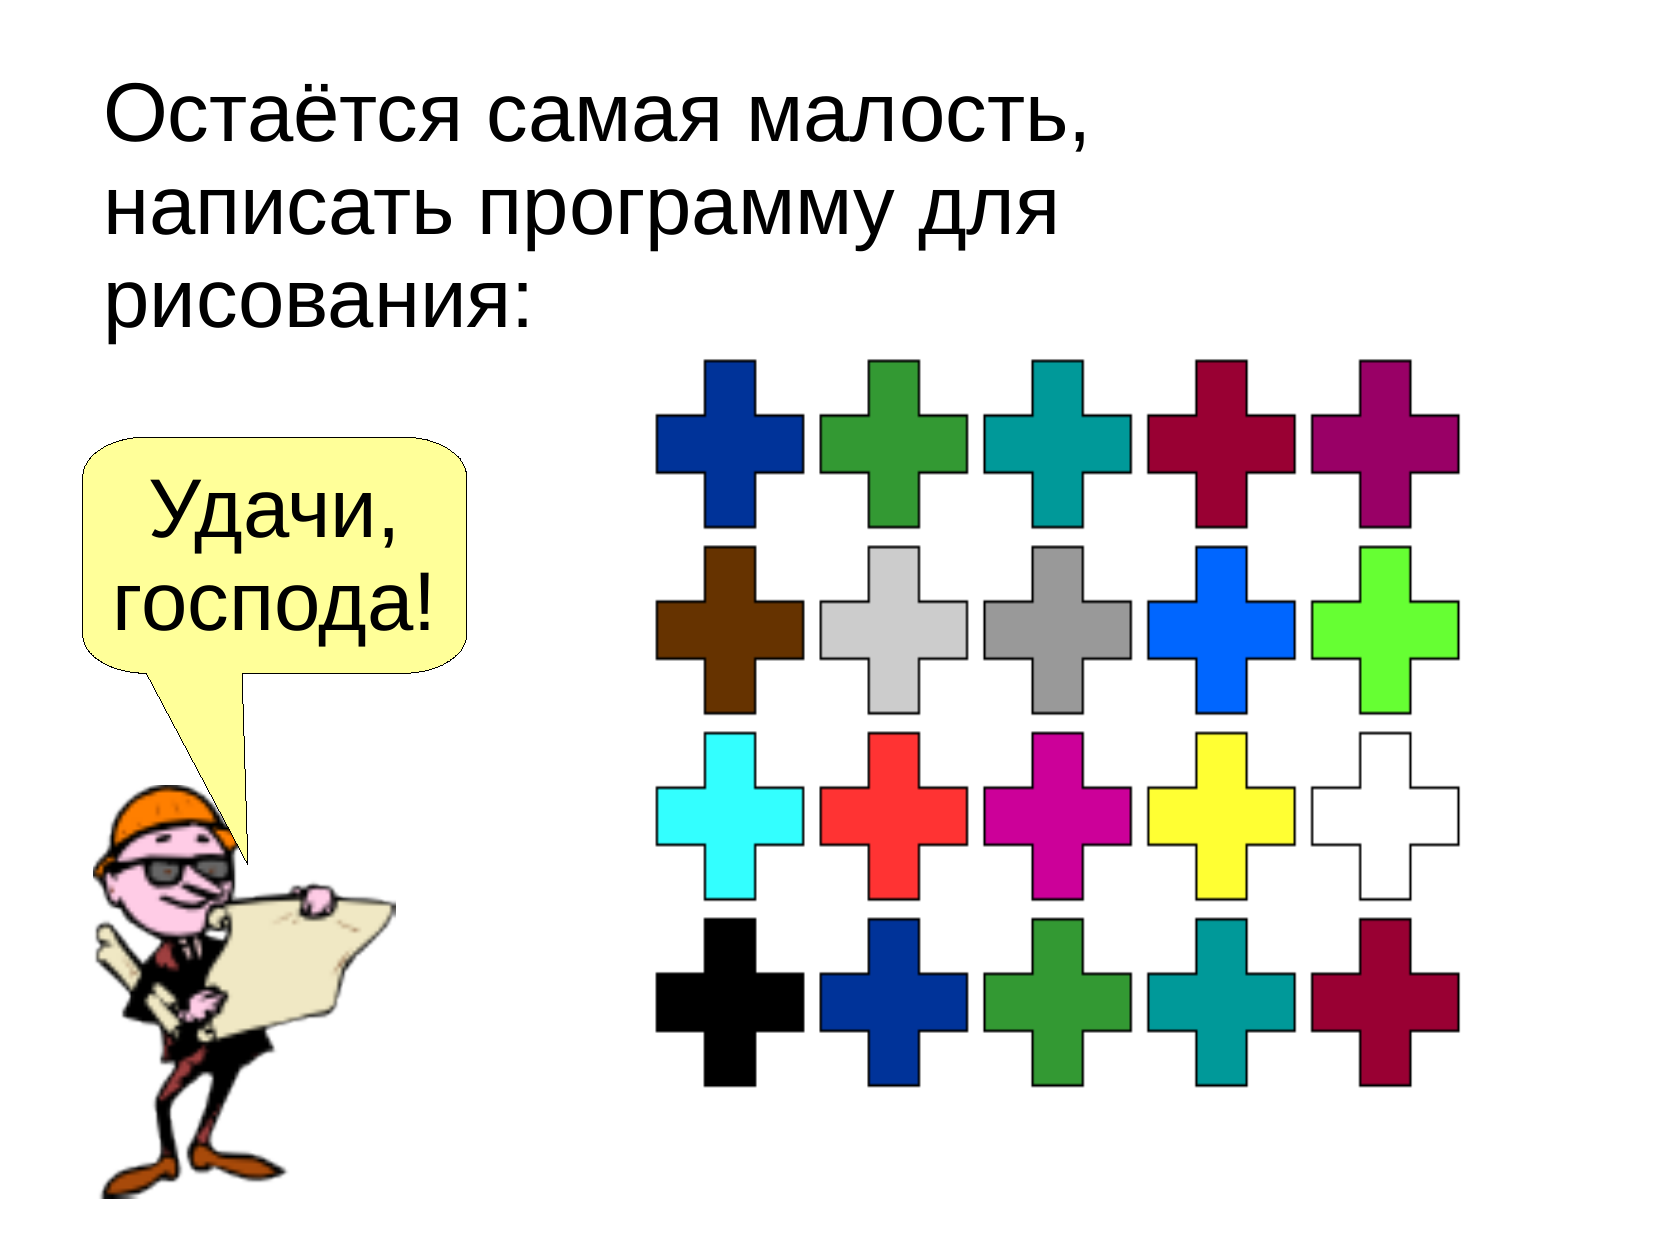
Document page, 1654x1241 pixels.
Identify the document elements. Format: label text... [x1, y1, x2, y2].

text_box Удачи, господа! [82, 437, 467, 865]
text_box Остаётся самая малость, написать программу для рисования: [88, 59, 1565, 353]
picture [93, 785, 396, 1199]
picture [628, 353, 1565, 1152]
